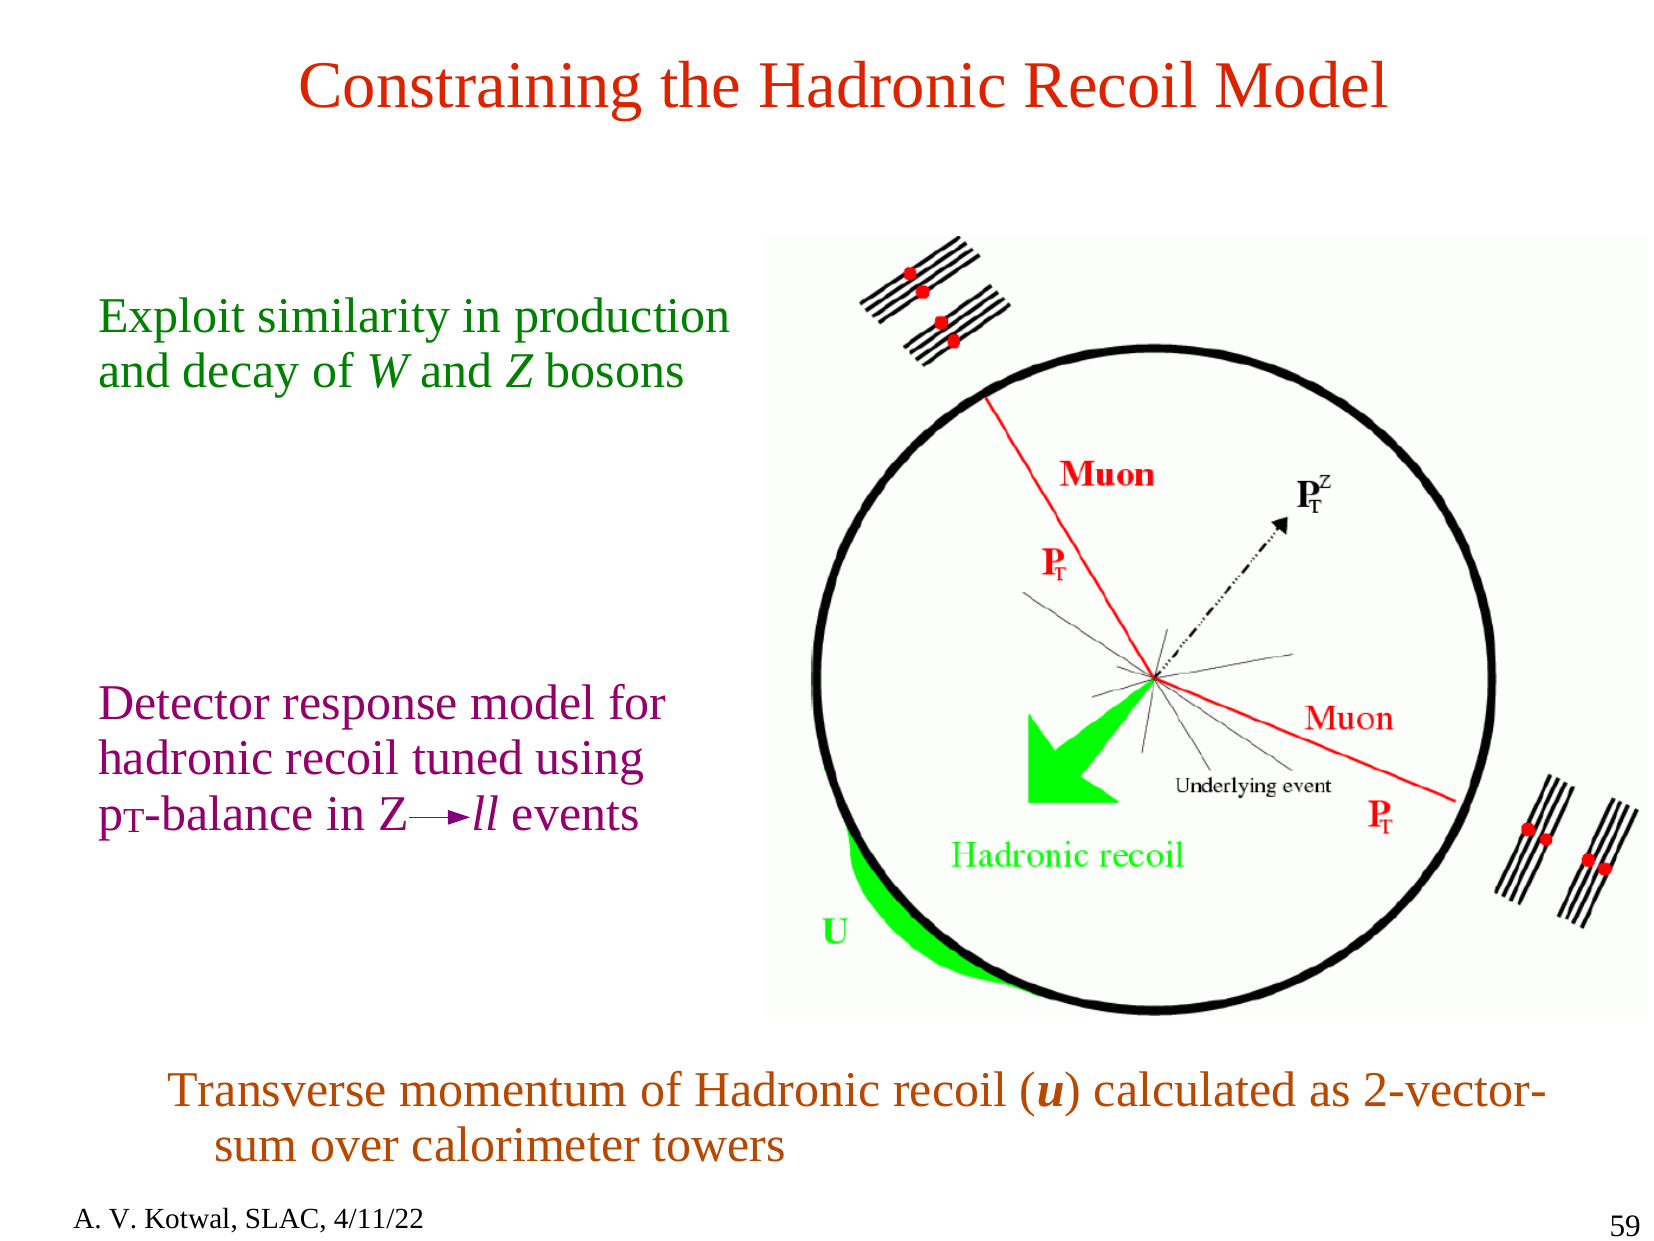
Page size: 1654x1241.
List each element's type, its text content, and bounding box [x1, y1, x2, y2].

text_box Transverse momentum of Hadronic recoil (u) calculated as 2-vector-sum over calorimeter towers [72, 1061, 1581, 1177]
text_box Exploit similarity in production and decay of W and Z bosons Detector response model for hadronic recoil tuned using pT-balance in Z ll events [98, 288, 774, 1041]
picture [765, 236, 1648, 1016]
title Constraining the Hadronic Recoil Model [103, 32, 1586, 139]
